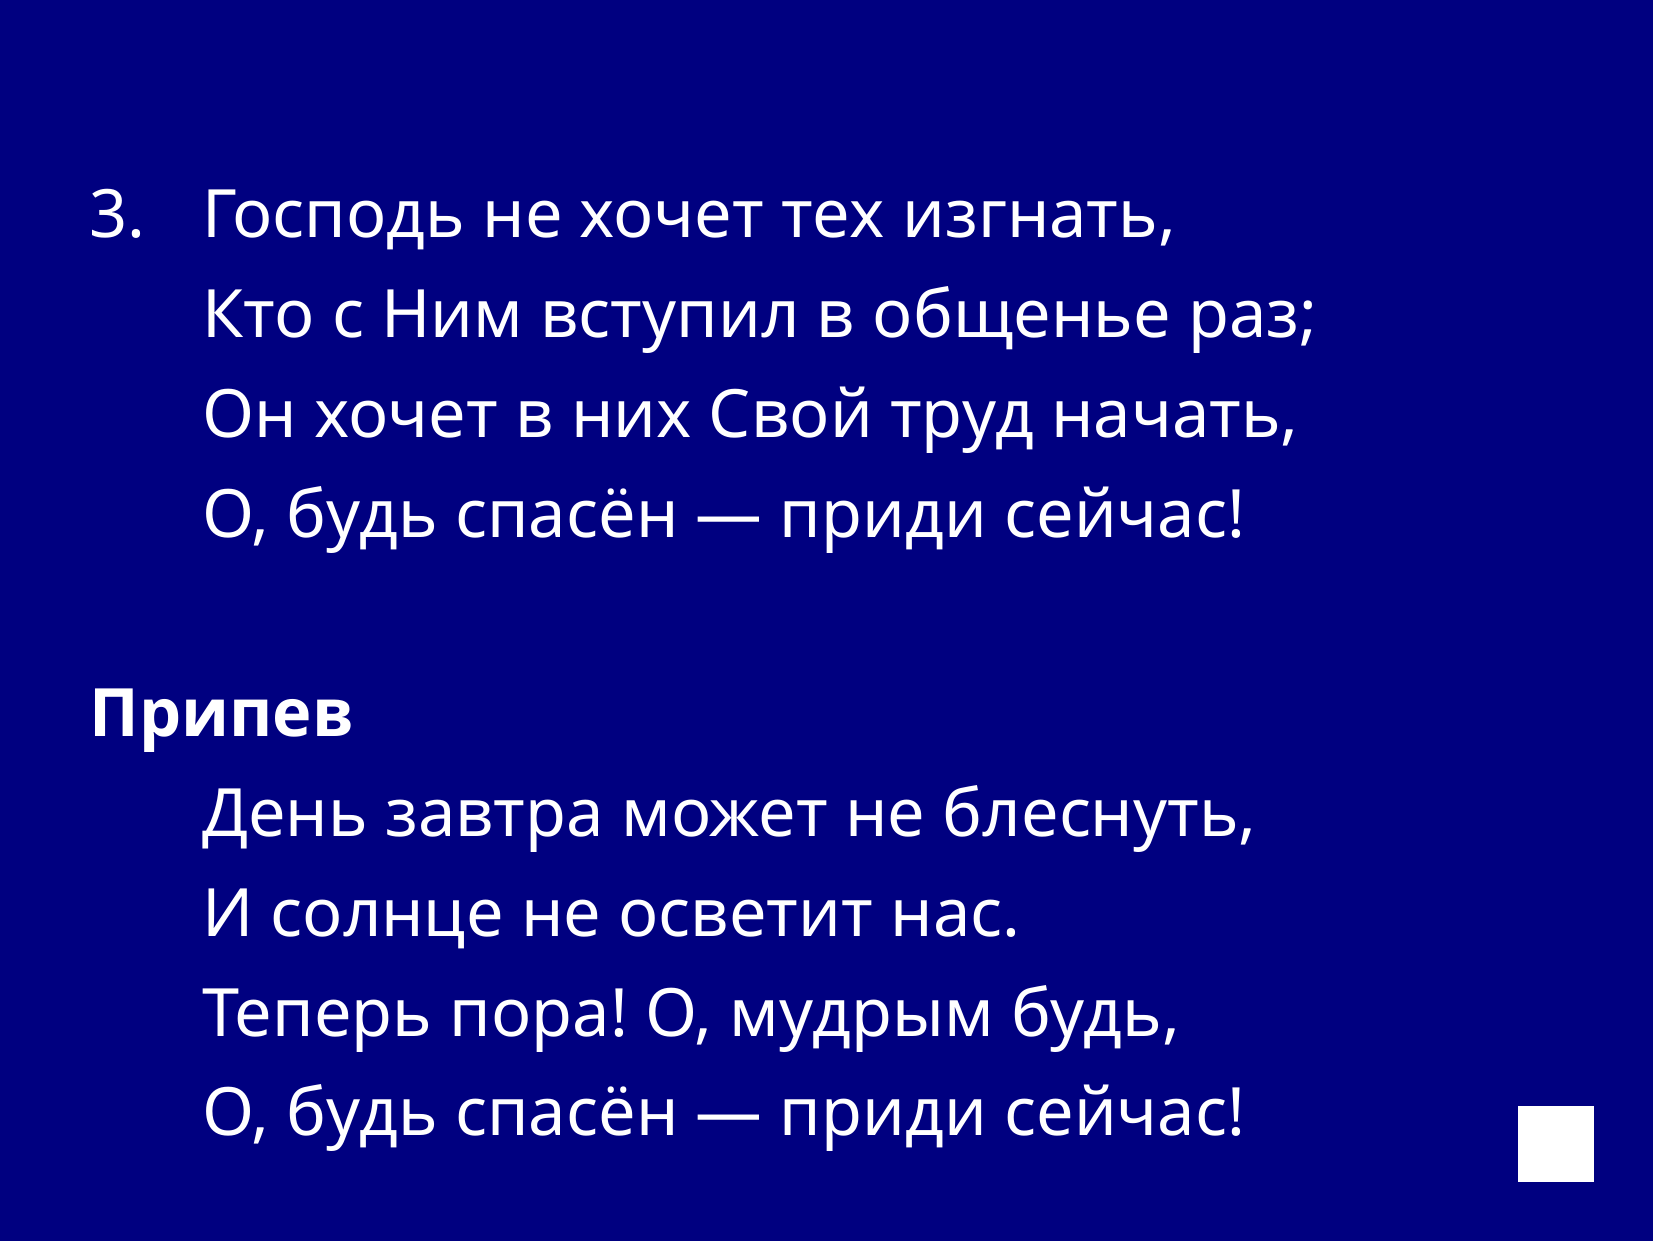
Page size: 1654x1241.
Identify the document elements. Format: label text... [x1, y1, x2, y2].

text_box [1518, 1106, 1594, 1182]
text_box 3. Господь не хочет тех изгнать, Кто с Ним вступил в общенье раз; Он хочет в них Свой труд начать, О, будь спасён — приди сейчас! Припев День завтра может не блеснуть, И солнце не осветит нас. Теперь пора! О, мудрым будь, О, будь спасён — приди сейчас! [75, 150, 1576, 1163]
